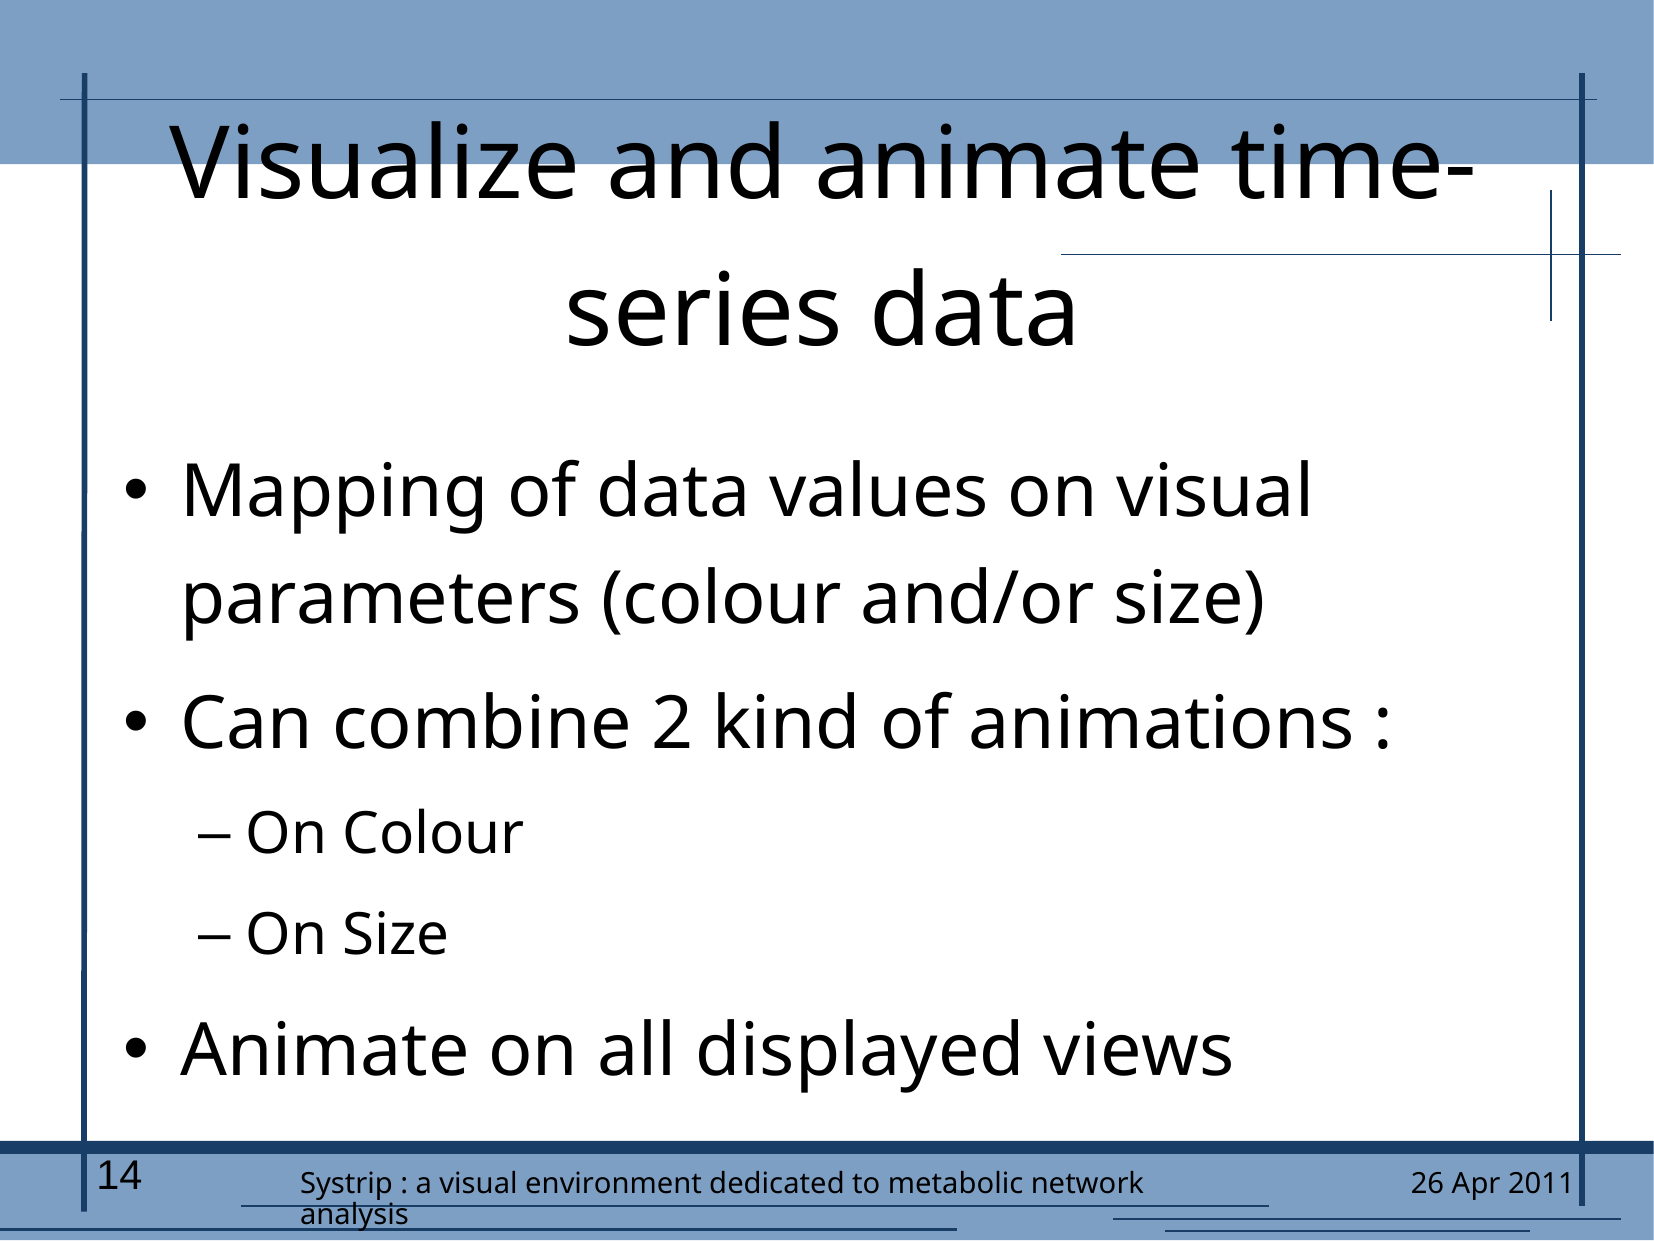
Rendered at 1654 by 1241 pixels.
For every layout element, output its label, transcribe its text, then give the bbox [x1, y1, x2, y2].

list Mapping of data values on visual parameters (colour and/or size) Can combine 2 kind of animations : On Colour On Size Animate on all displayed views [124, 431, 1537, 1162]
title Visualize and animate time-series data [117, 101, 1530, 354]
